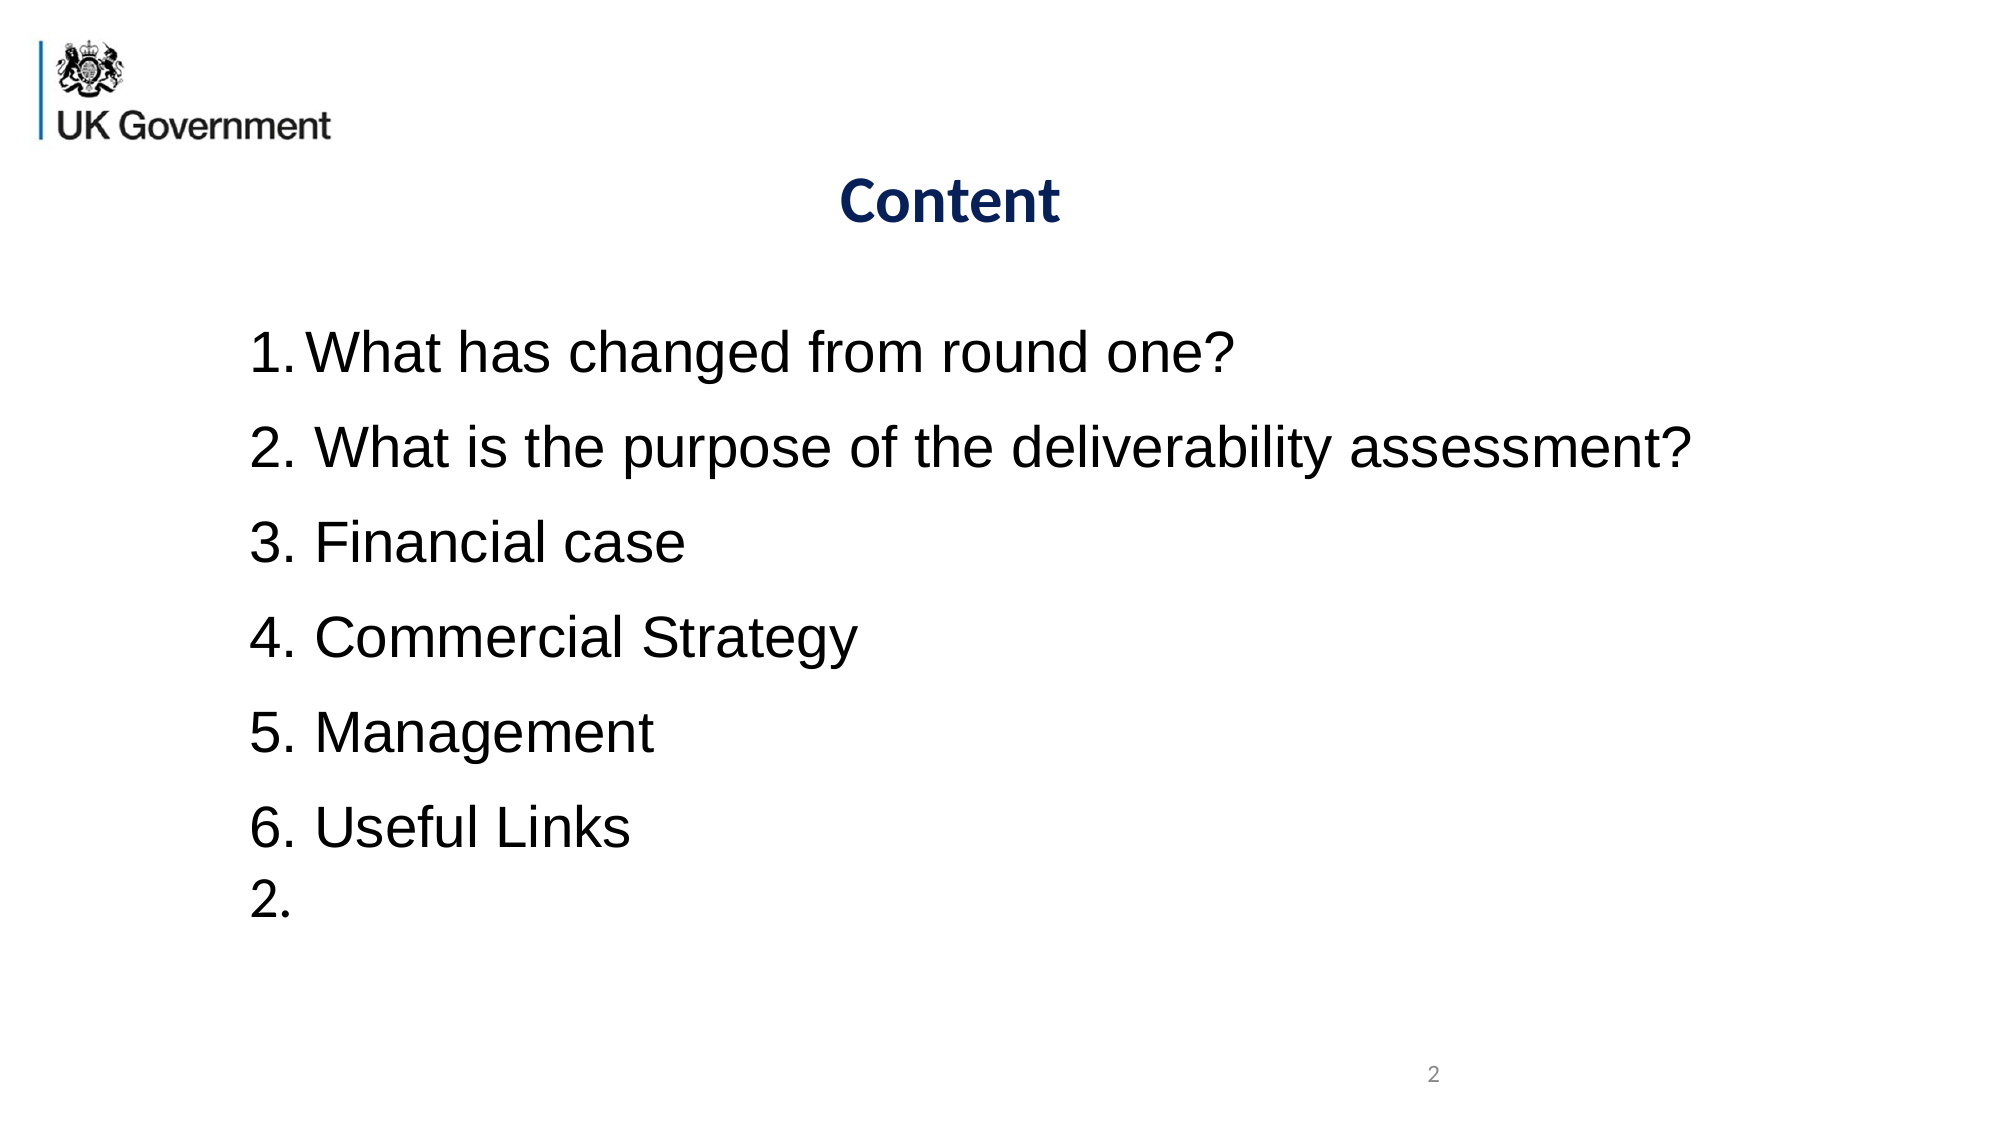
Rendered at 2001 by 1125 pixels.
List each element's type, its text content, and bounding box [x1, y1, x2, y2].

text_box Content [825, 148, 1129, 245]
text_box What has changed from round one? . 2. What is the purpose of the deliverability assessment? . 3. Financial case . 4. Commercial Strategy . 5. Management . 6. Useful Links [234, 306, 1766, 943]
text_box 2 [1412, 1042, 1863, 1103]
picture [25, 0, 370, 149]
